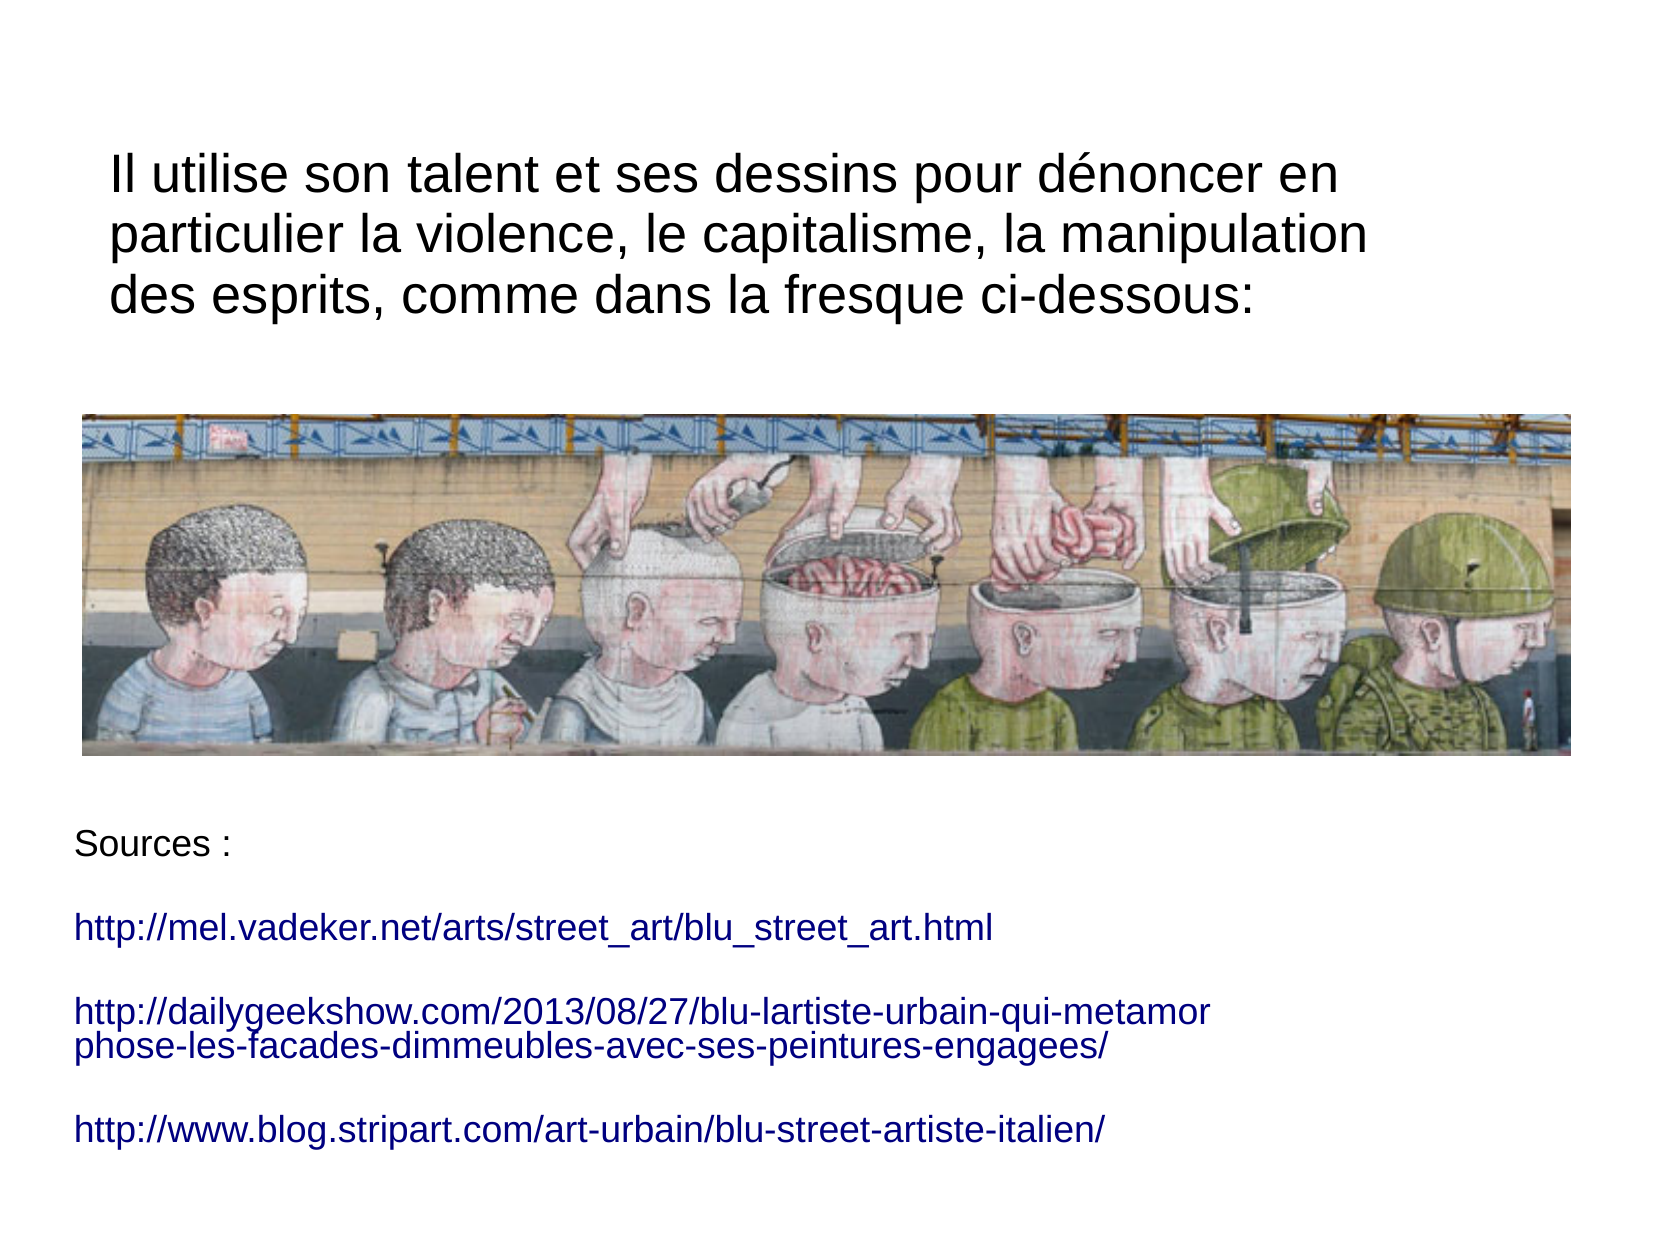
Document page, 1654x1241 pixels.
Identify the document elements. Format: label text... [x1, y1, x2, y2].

text_box Sources : http://mel.vadeker.net/arts/street_art/blu_street_art.html http://dailygeekshow.com/2013/08/27/blu-lartiste-urbain-qui-metamorphose-les-facades-dimmeubles-avec-ses-peintures-engagees/ http://www.blog.stripart.com/art-urbain/blu-street-artiste-italien/ [59, 814, 1241, 1205]
picture [82, 414, 1571, 756]
text_box Il utilise son talent et ses dessins pour dénoncer en particulier la violence, le capitalisme, la manipulation des esprits, comme dans la fresque ci-dessous: [94, 135, 1406, 333]
